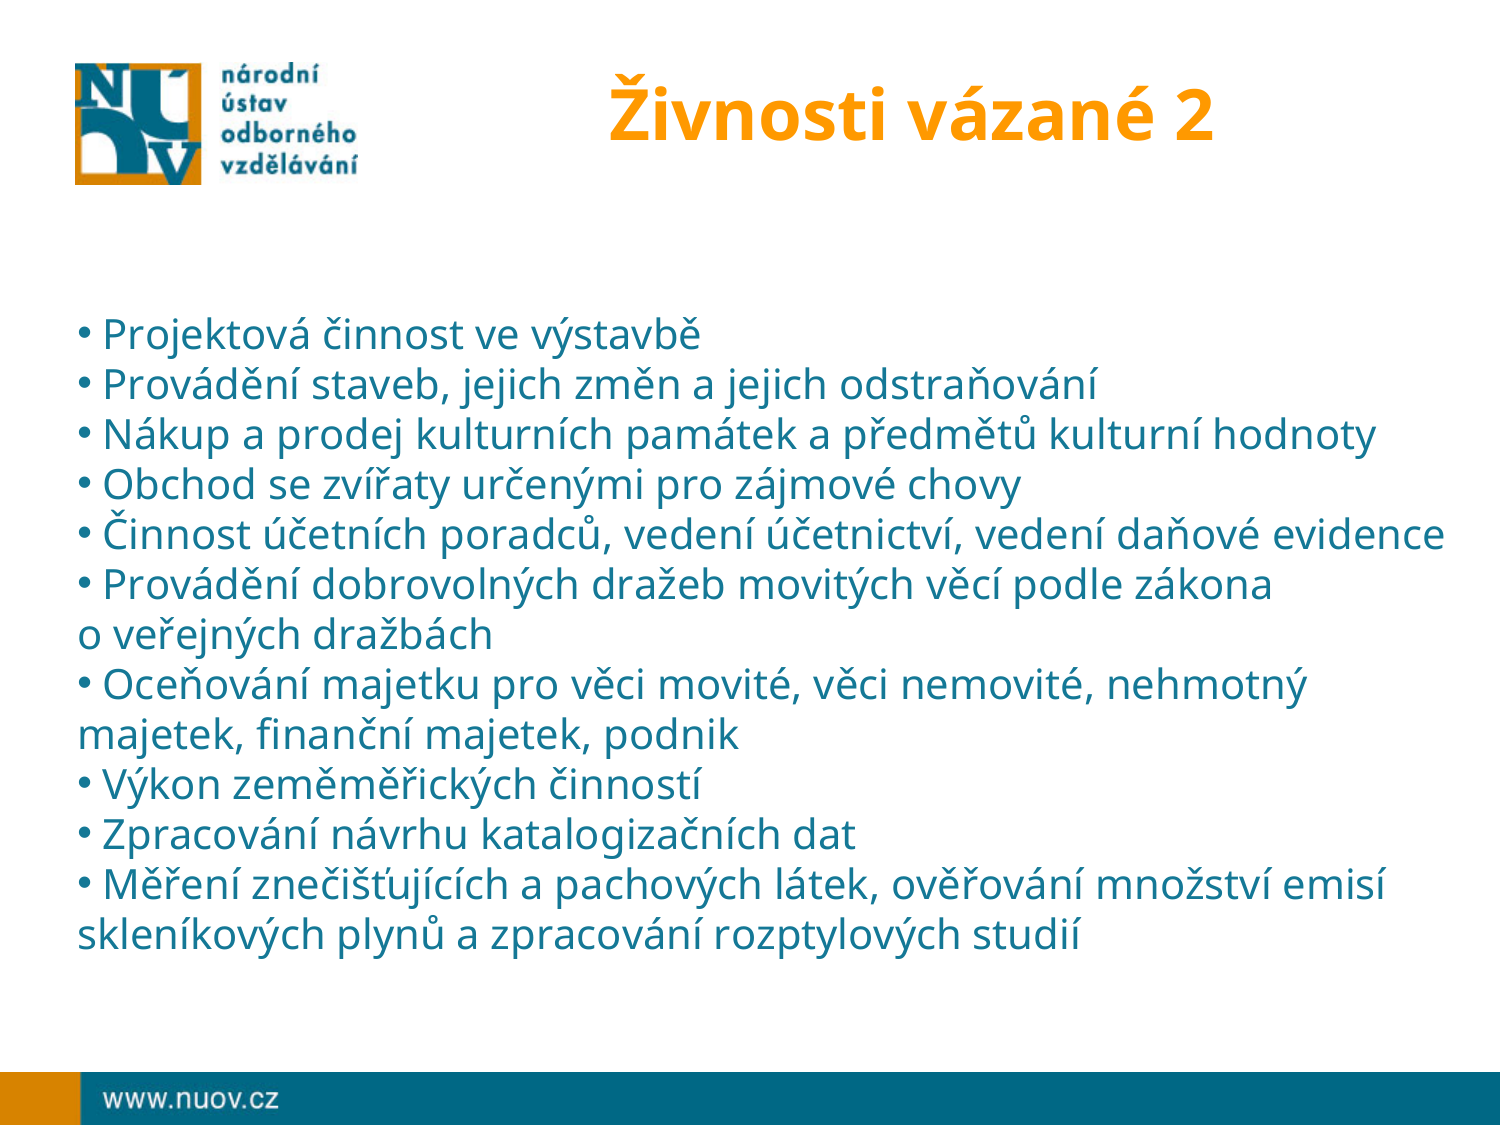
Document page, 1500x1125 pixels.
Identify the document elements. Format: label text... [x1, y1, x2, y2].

text_box [0, 1072, 1500, 1125]
text_box Projektová činnost ve výstavbě Provádění staveb, jejich změn a jejich odstraňování Nákup a prodej kulturních památek a předmětů kulturní hodnoty Obchod se zvířaty určenými pro zájmové chovy Činnost účetních poradců, vedení účetnictví, vedení daňové evidence Provádění dobrovolných dražeb movitých věcí podle zákona o veřejných dražbách Oceňování majetku pro věci movité, věci nemovité, nehmotný majetek, finanční majetek, podnik Výkon zeměměřických činností Zpracování návrhu katalogizačních dat Měření znečišťujících a pachových látek, ověřování množství emisí skleníkových plynů a zpracování rozptylových studií [62, 299, 1500, 966]
text_box [75, 62, 358, 185]
title Živnosti vázané 2 [399, 37, 1425, 188]
